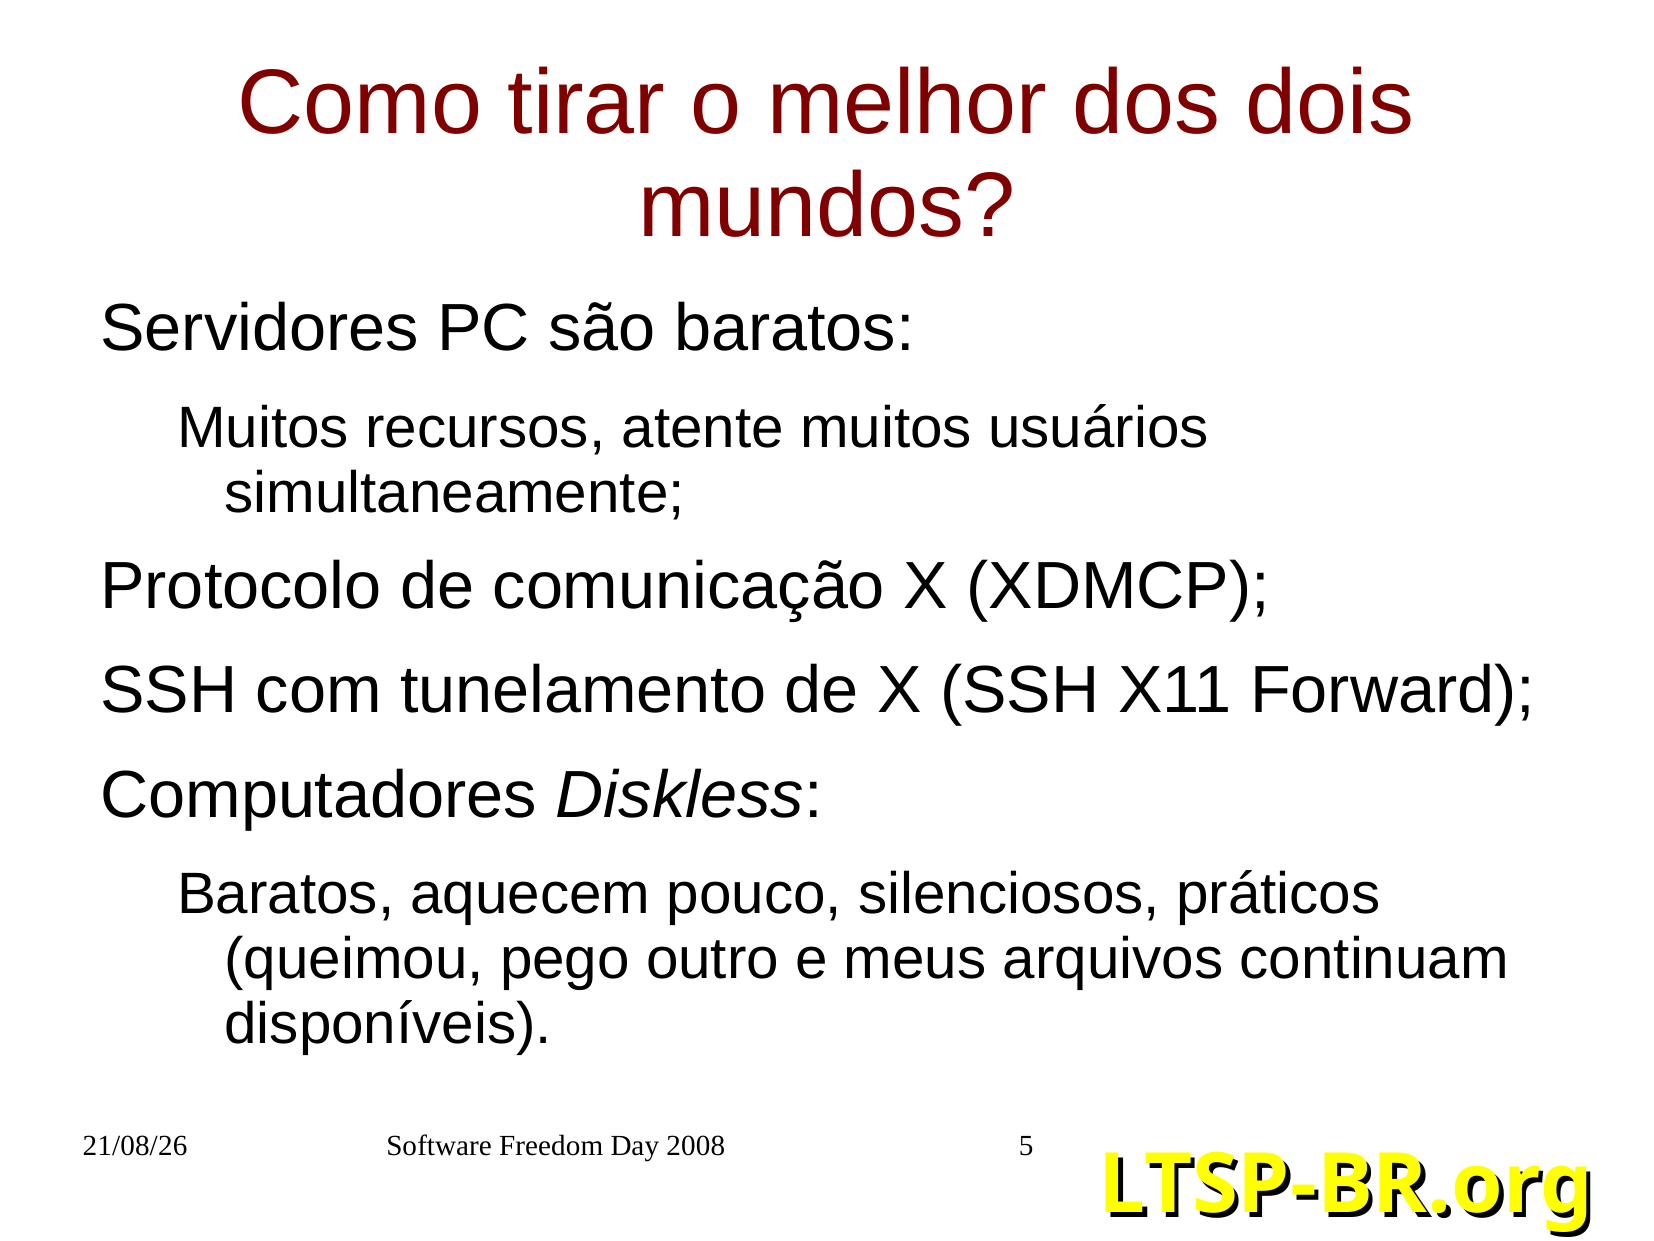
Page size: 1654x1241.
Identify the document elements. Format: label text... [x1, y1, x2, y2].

list Servidores PC são baratos: Muitos recursos, atente muitos usuários simultaneamente; Protocolo de comunicação X (XDMCP); SSH com tunelamento de X (SSH X11 Forward); Computadores Diskless: Baratos, aquecem pouco, silenciosos, práticos (queimou, pego outro e meus arquivos continuam disponíveis). [82, 290, 1571, 1131]
title Como tirar o melhor dos dois mundos? [82, 50, 1571, 256]
